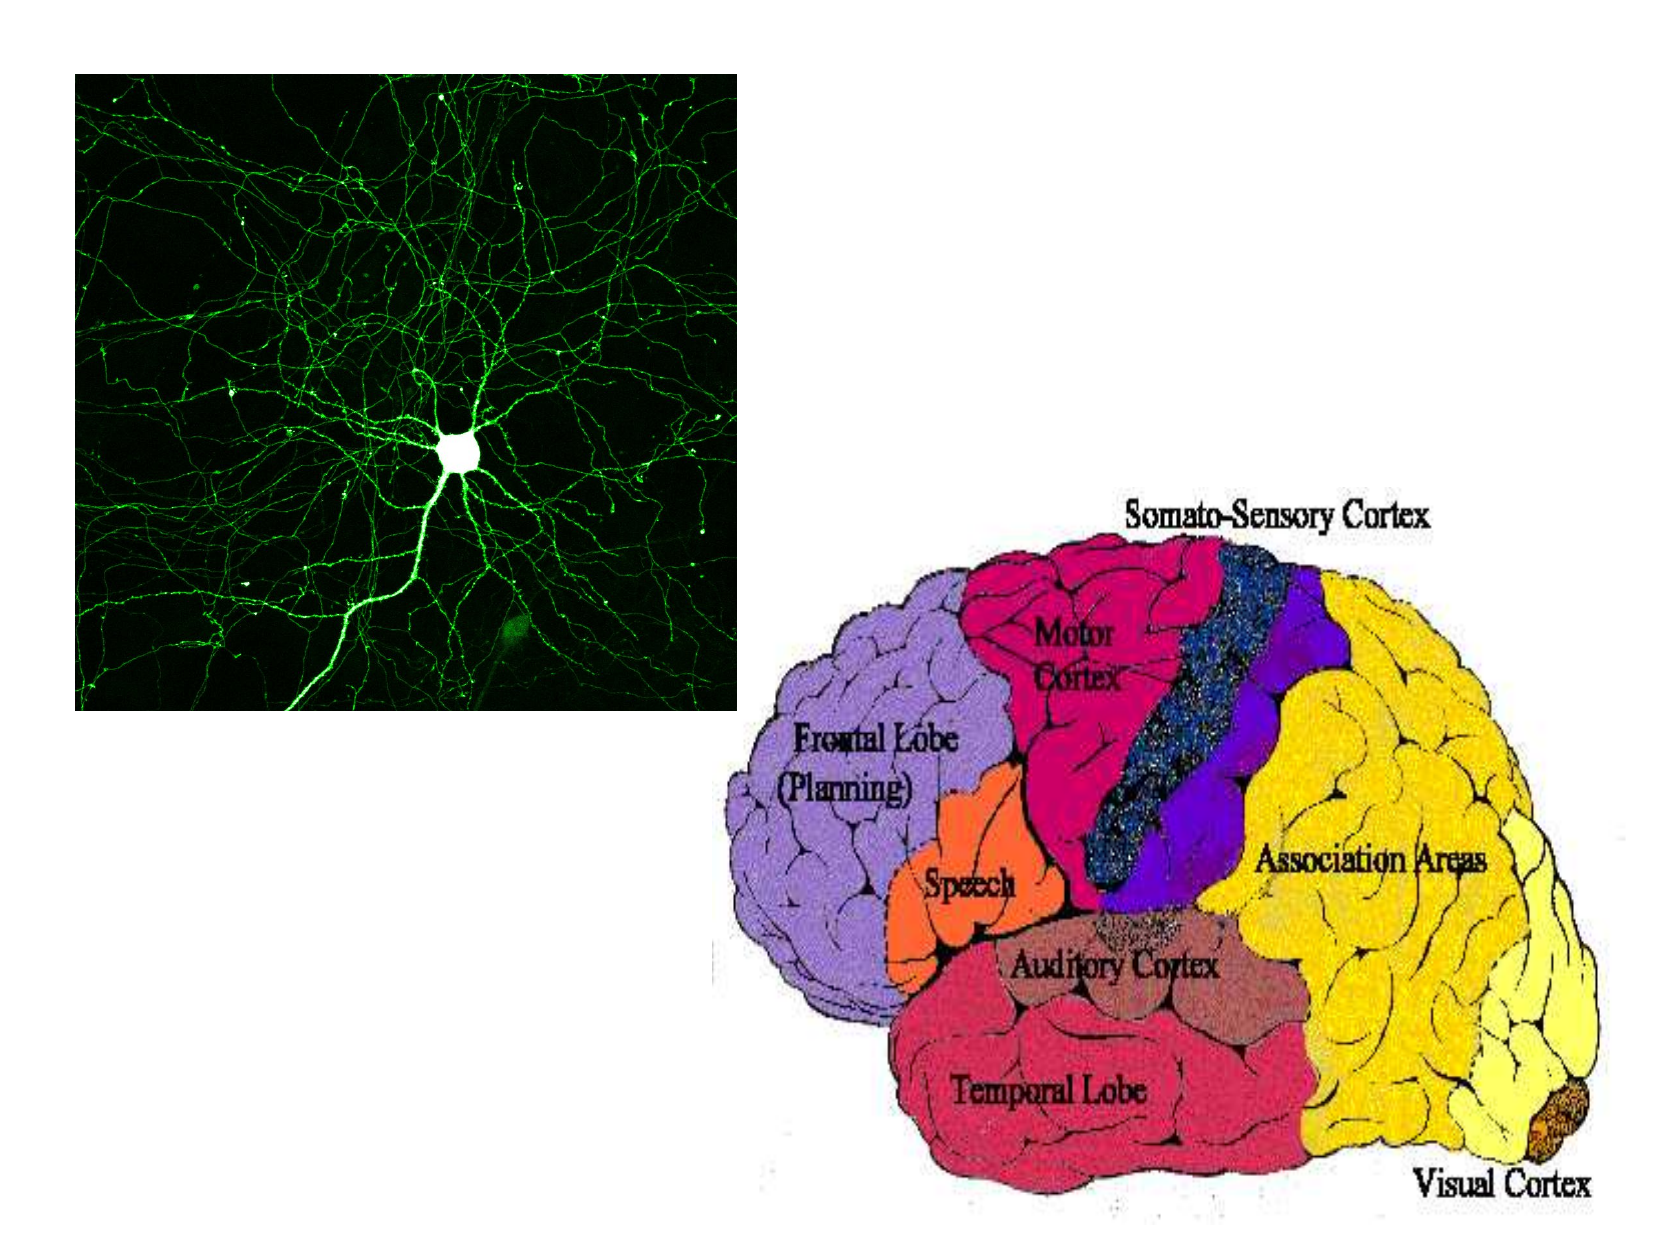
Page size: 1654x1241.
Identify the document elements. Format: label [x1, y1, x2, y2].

picture [75, 74, 1628, 1225]
